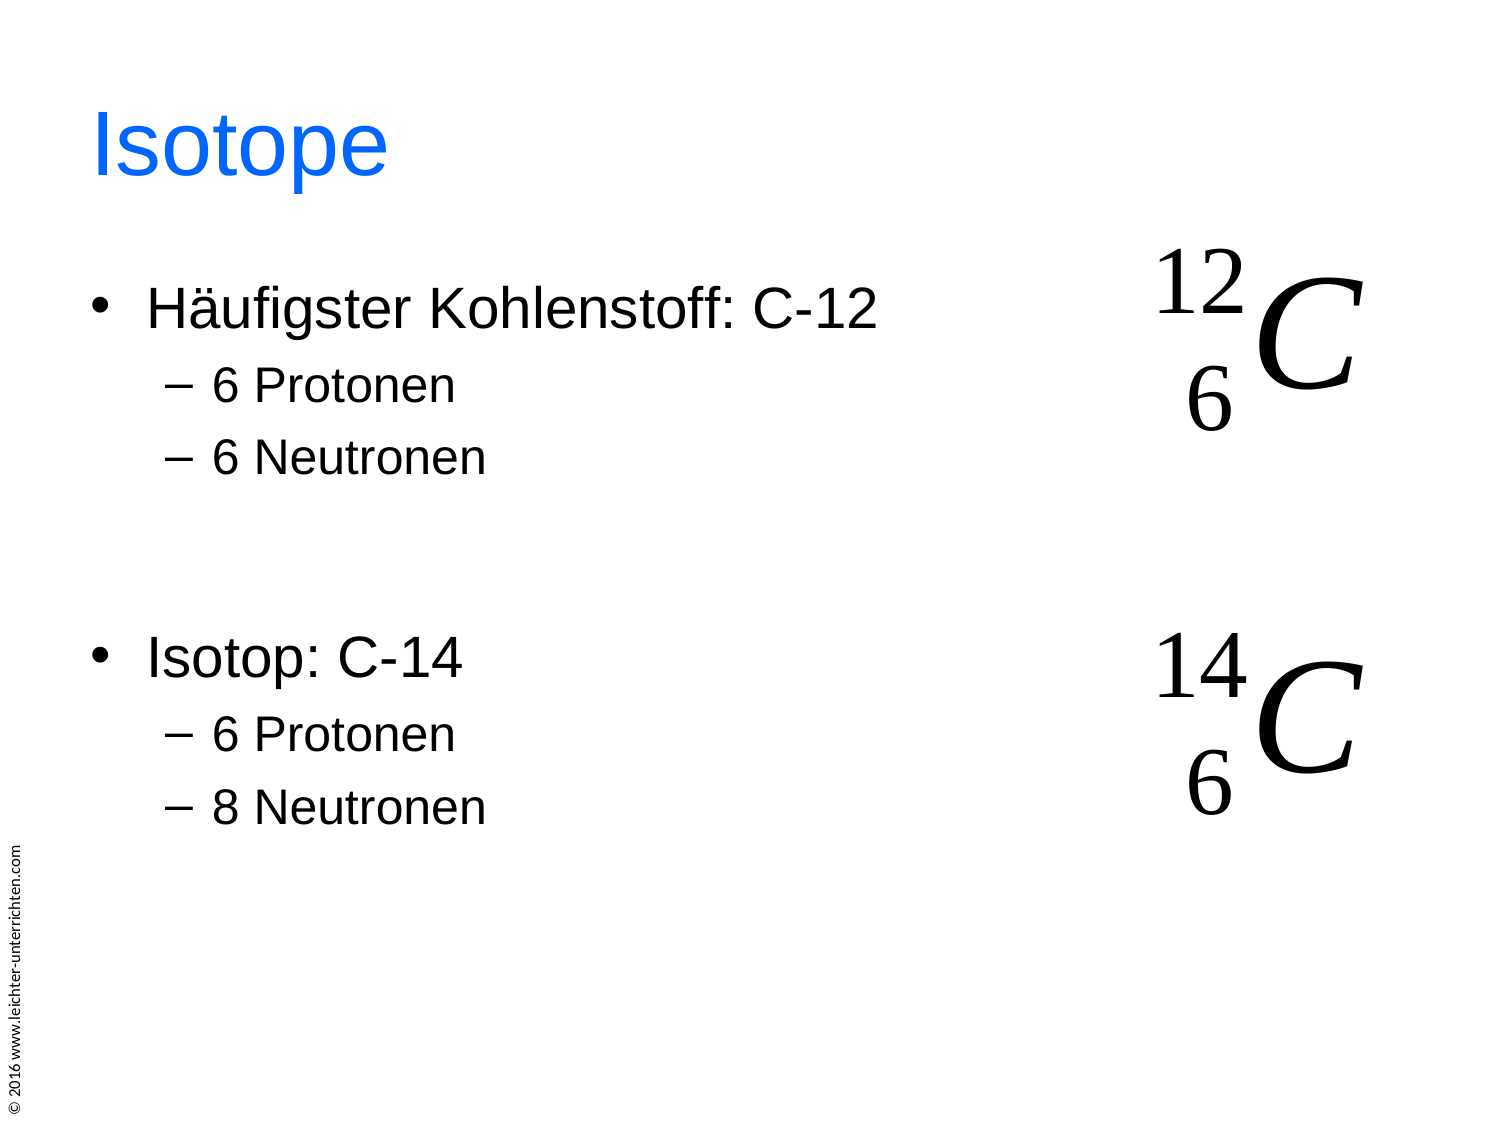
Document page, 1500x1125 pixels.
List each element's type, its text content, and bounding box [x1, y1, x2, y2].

title Isotope [75, 45, 1426, 233]
chart [1135, 591, 1400, 857]
chart [1135, 208, 1400, 473]
list Häufigster Kohlenstoff: C-12 6 Protonen 6 Neutronen Isotop: C-14 6 Protonen 8 Neutronen [74, 262, 1376, 1005]
